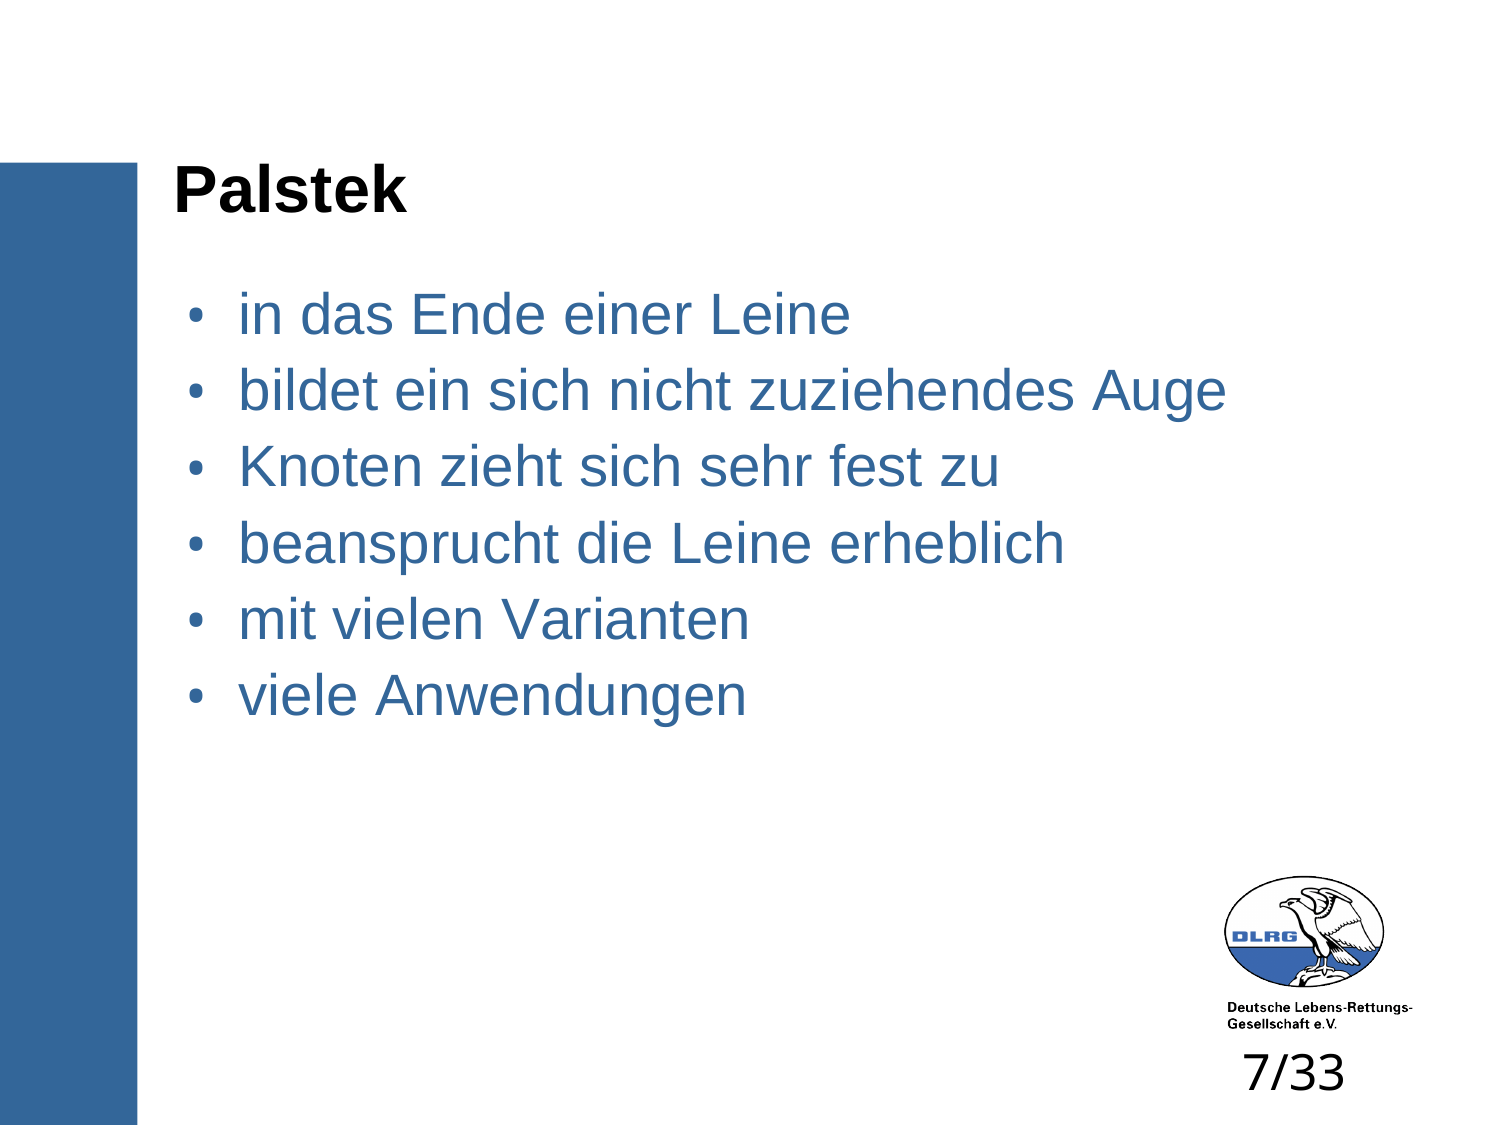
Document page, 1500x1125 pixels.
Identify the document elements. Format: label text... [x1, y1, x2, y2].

picture [1224, 884, 1413, 1030]
text_box <Nummer>/33 [1227, 1045, 1500, 1116]
title Palstek [173, 109, 1449, 271]
list in das Ende einer Leine bildet ein sich nicht zuziehendes Auge Knoten zieht sich sehr fest zu beansprucht die Leine erheblich mit vielen Varianten viele Anwendungen [185, 279, 1461, 884]
